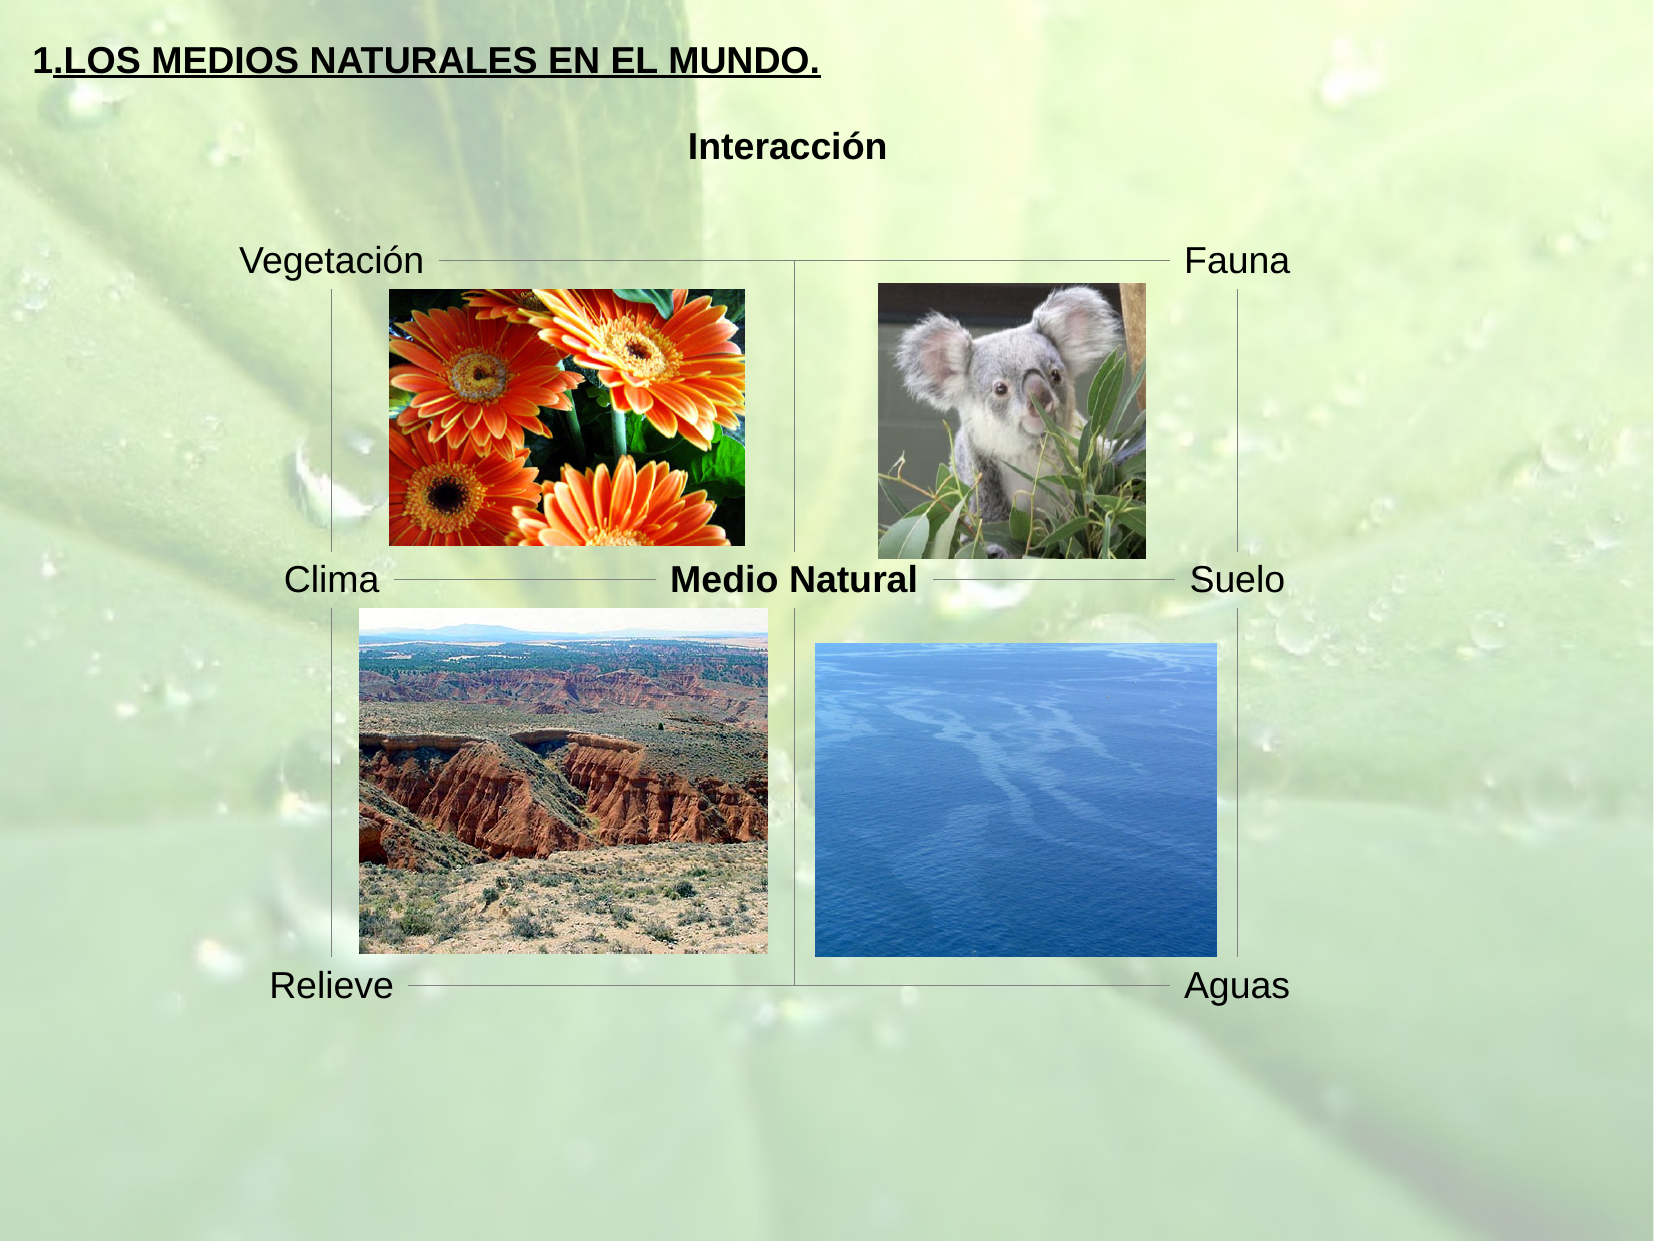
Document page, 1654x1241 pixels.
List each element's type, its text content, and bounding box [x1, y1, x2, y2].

text_box 1.LOS MEDIOS NATURALES EN EL MUNDO. [17, 31, 836, 89]
picture [0, 0, 1654, 1241]
text_box Suelo [1174, 551, 1300, 609]
text_box Clima [269, 551, 395, 609]
text_box Relieve [254, 956, 409, 1014]
text_box Aguas [1169, 956, 1306, 1014]
text_box Fauna [1169, 232, 1306, 290]
text_box Medio Natural [655, 551, 934, 609]
text_box Vegetación [224, 232, 440, 290]
text_box Interacción [673, 118, 903, 175]
